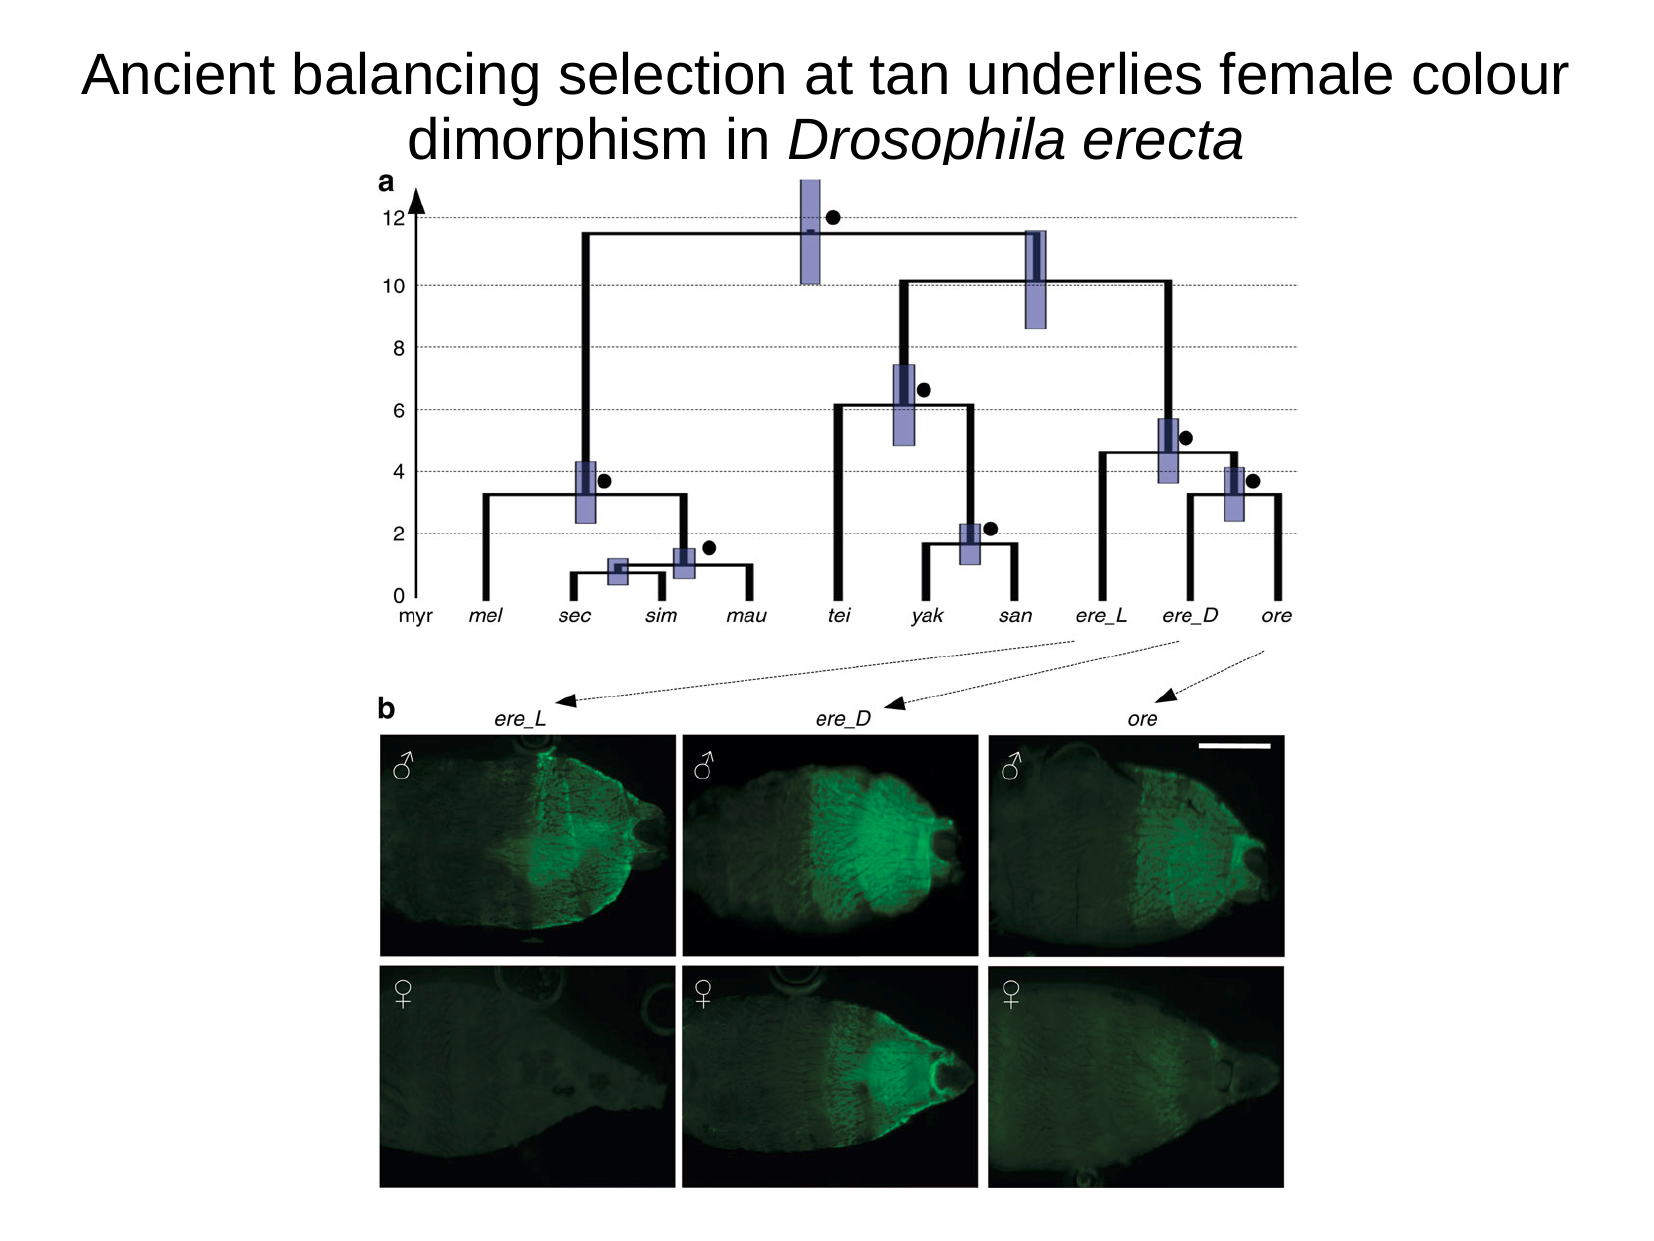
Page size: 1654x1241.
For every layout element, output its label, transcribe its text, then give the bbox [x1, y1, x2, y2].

title Ancient balancing selection at tan underlies female colour dimorphism in Drosophila erecta [0, 3, 1654, 211]
picture [377, 165, 1298, 1188]
